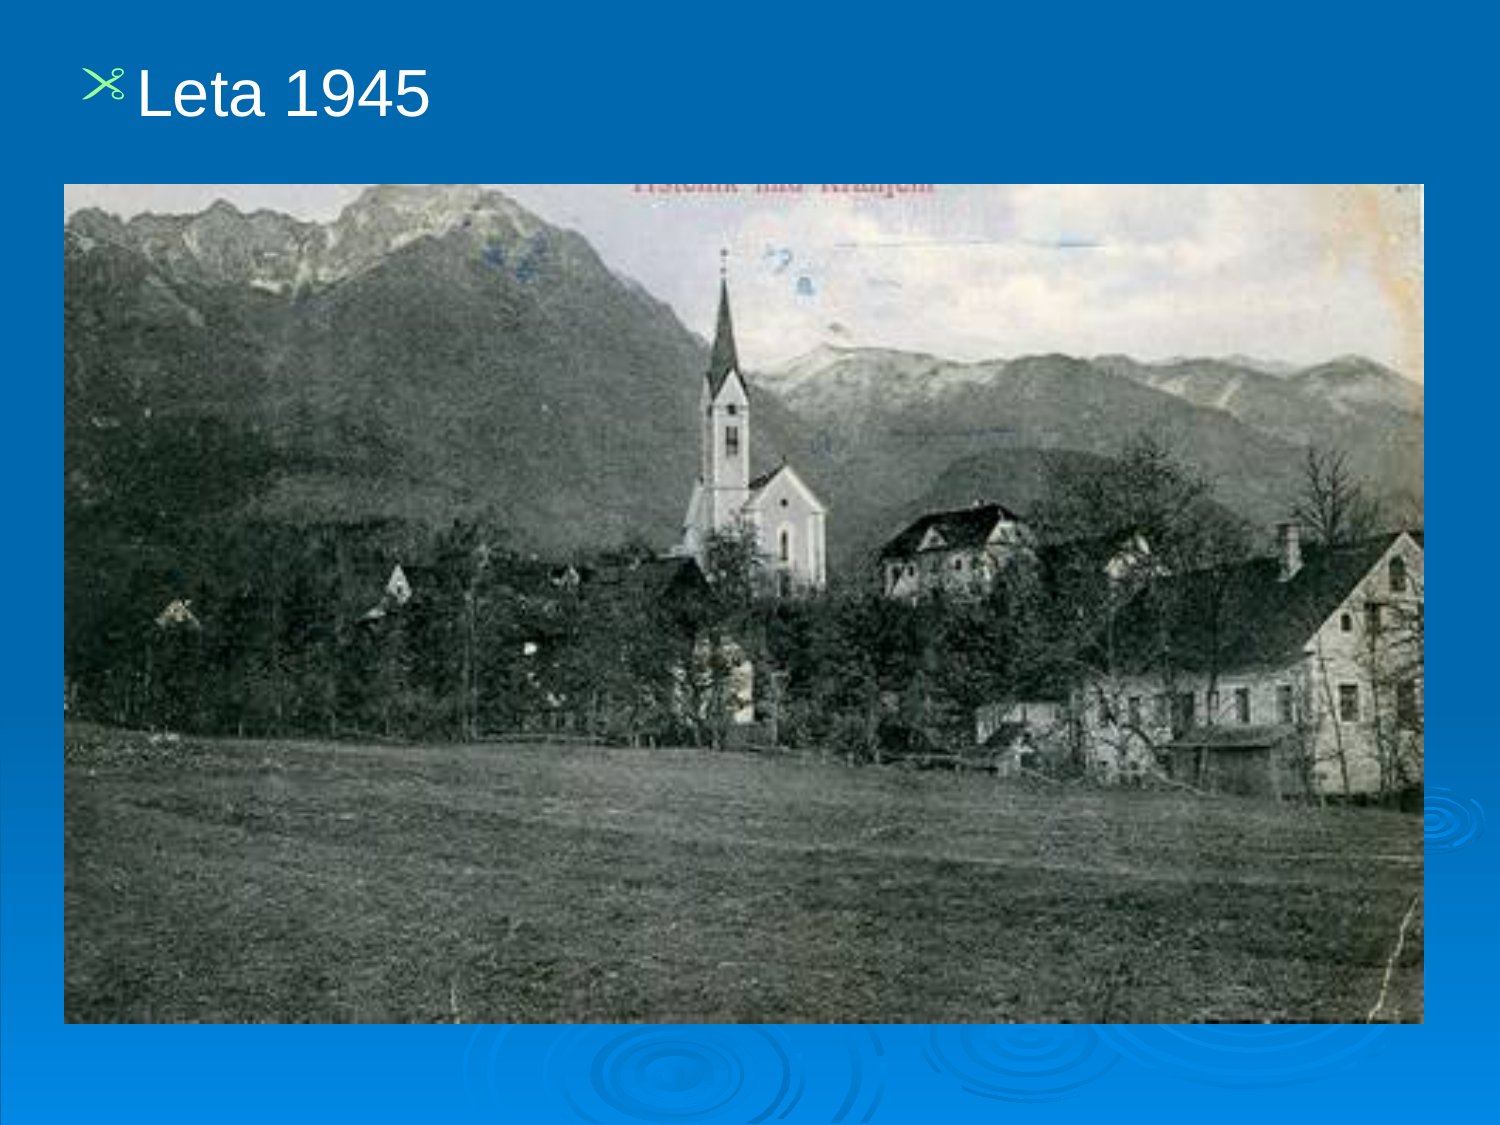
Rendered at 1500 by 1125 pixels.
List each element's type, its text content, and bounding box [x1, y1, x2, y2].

picture [64, 184, 1424, 1024]
list Leta 1945 [64, 42, 1415, 184]
